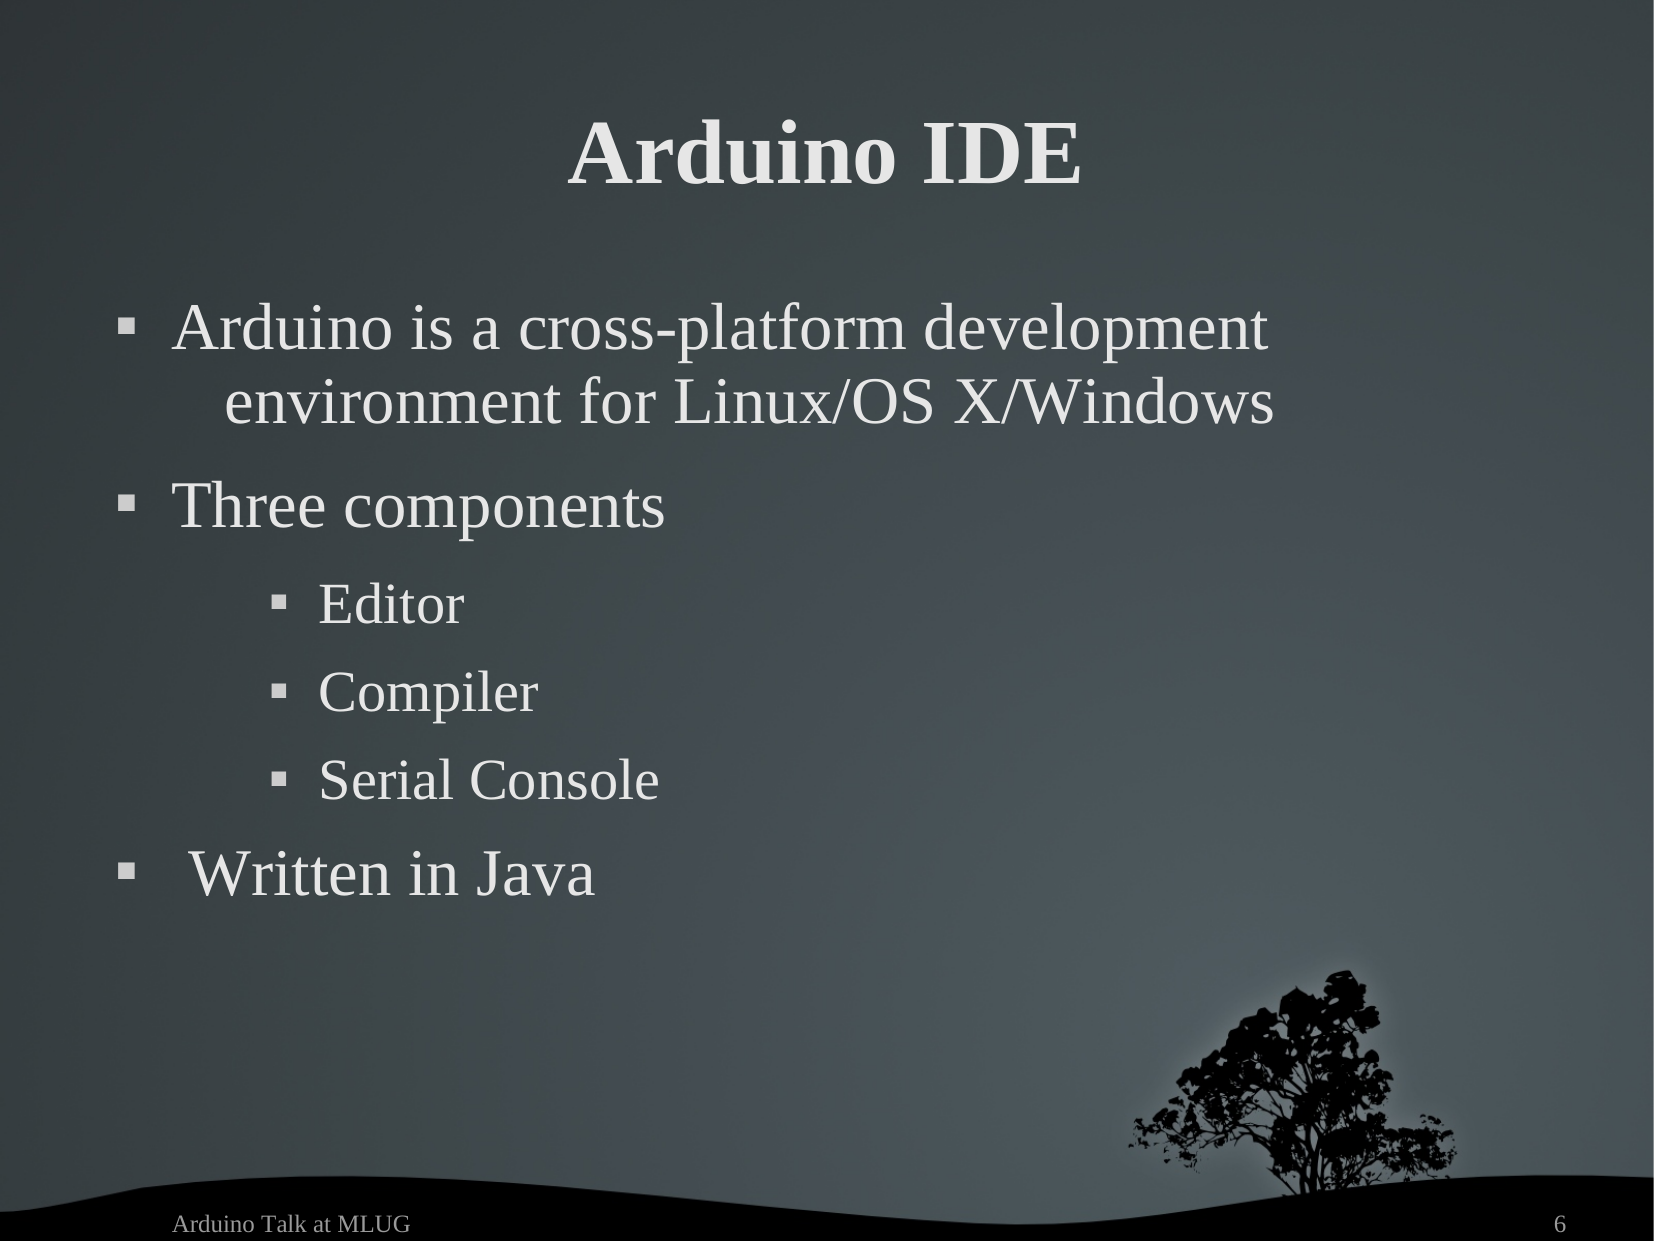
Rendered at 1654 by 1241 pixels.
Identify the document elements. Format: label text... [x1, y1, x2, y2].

title Arduino IDE [82, 49, 1571, 257]
picture [0, 0, 1654, 1241]
list Arduino is a cross-platform development environment for Linux/OS X/Windows Three components Editor Compiler Serial Console Written in Java [82, 290, 1571, 1109]
